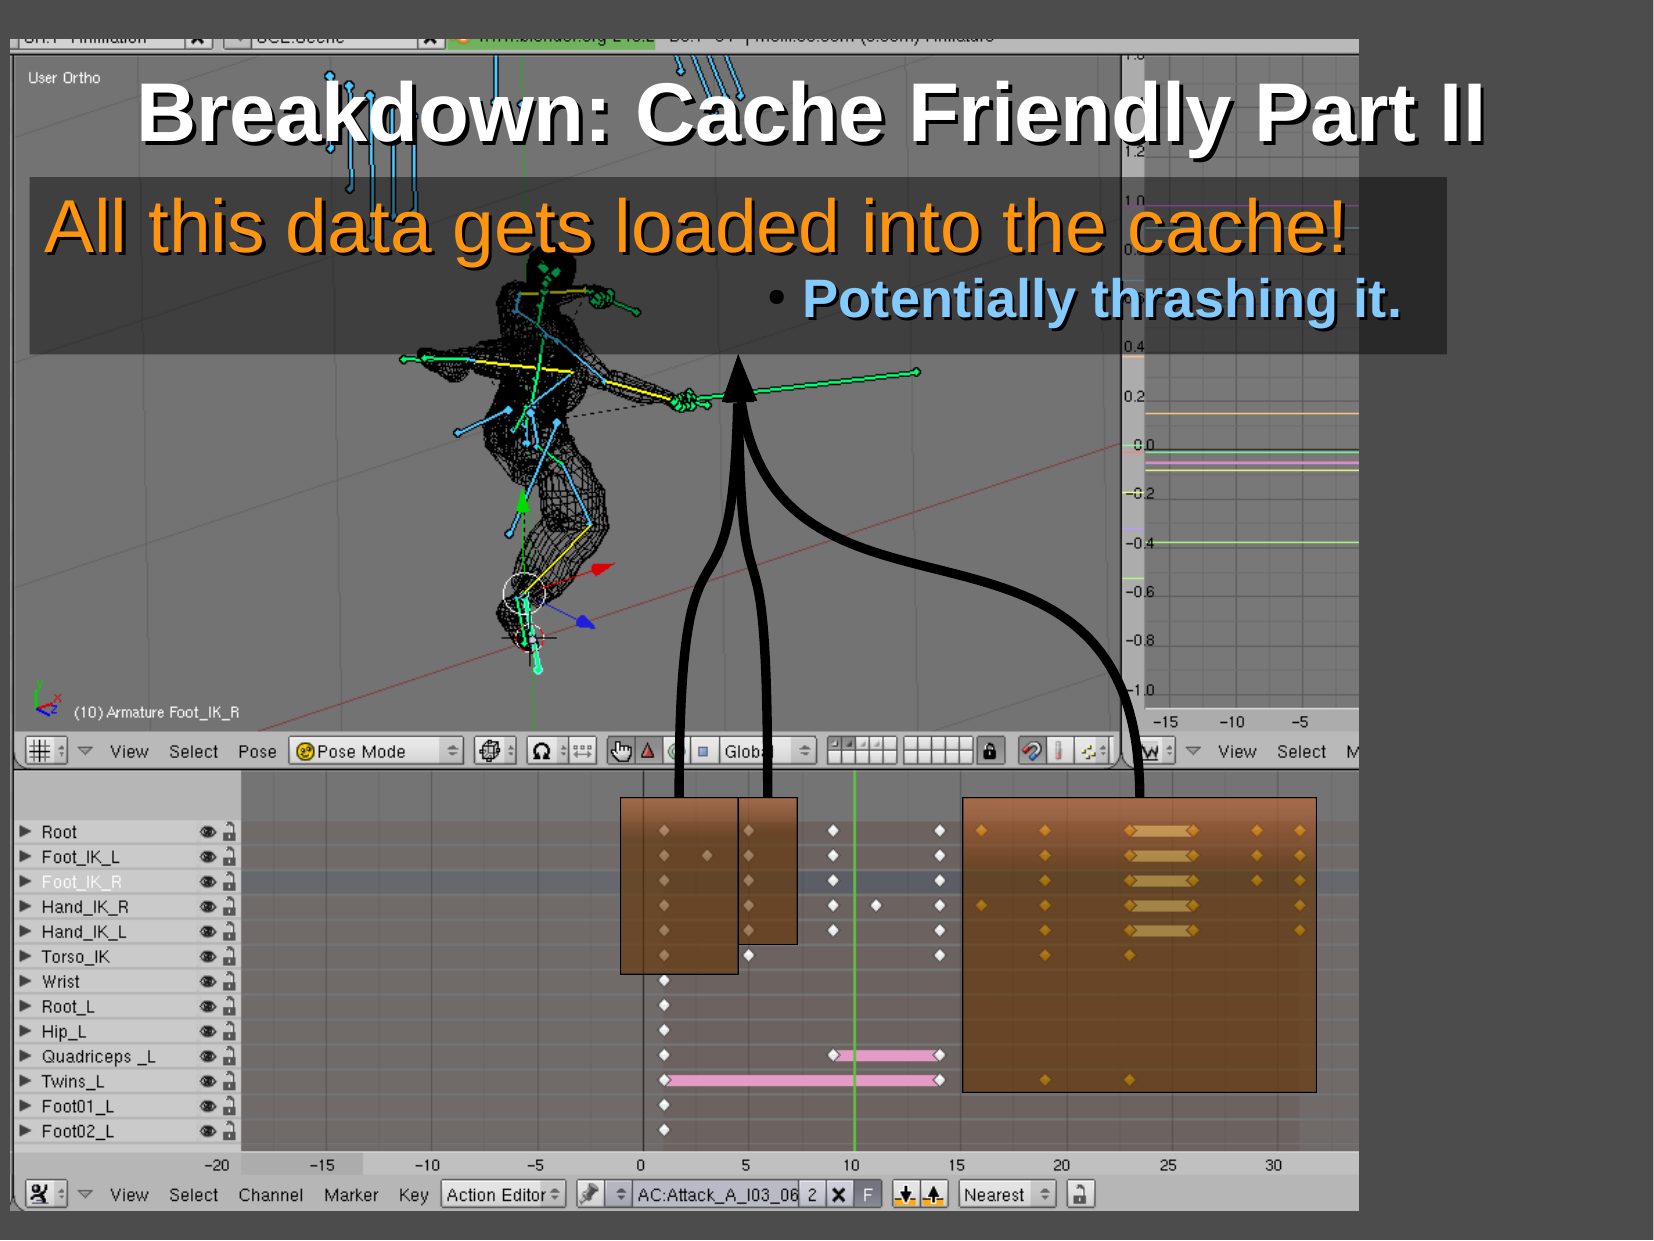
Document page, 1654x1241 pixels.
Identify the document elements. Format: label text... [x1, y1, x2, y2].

picture [684, 502, 763, 797]
text_box [962, 797, 1317, 1093]
text_box Breakdown: Cache Friendly Part II [88, 59, 1536, 168]
text_box All this data gets loaded into the cache! Potentially thrashing it. [29, 177, 1418, 337]
text_box [620, 797, 798, 975]
text_box [29, 177, 1447, 355]
picture [10, 39, 1359, 1211]
